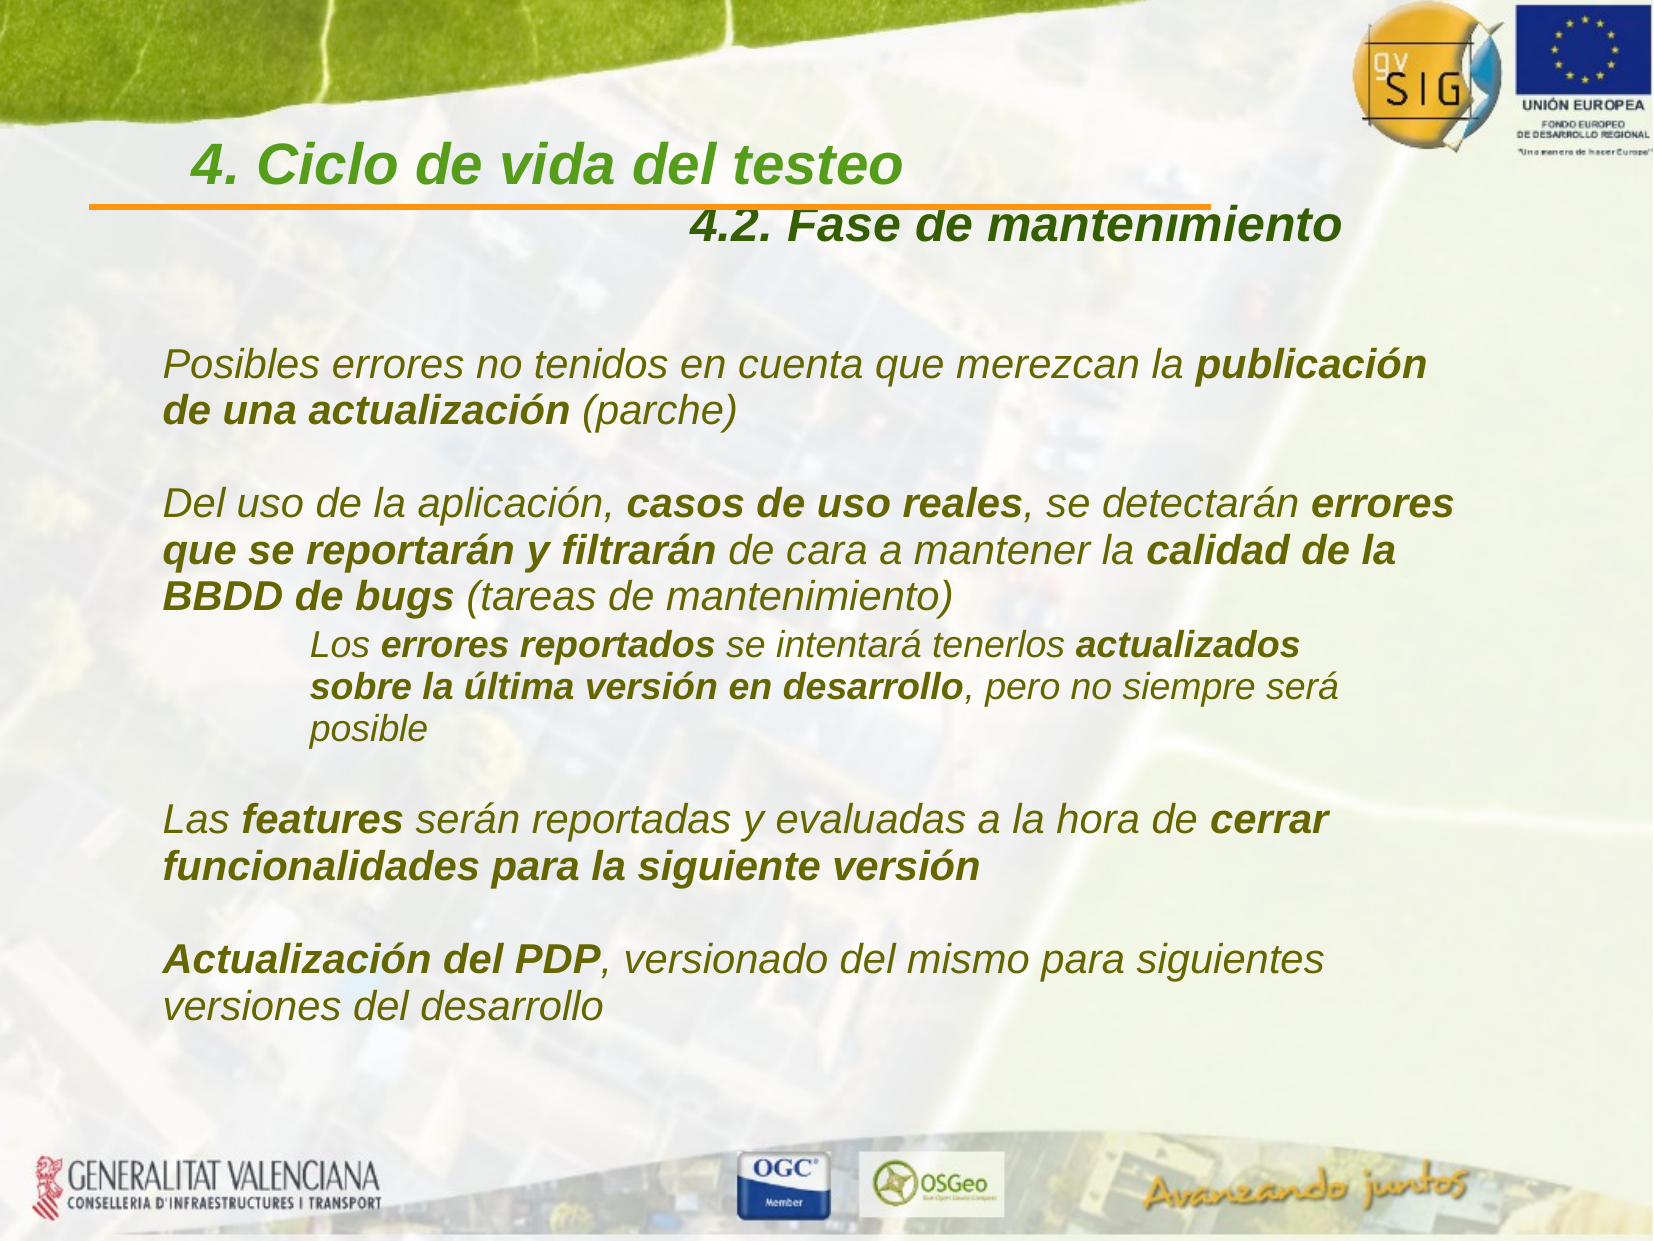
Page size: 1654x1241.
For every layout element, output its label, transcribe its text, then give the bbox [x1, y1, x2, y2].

picture [0, 0, 1653, 1241]
text_box 4. Ciclo de vida del testeo 4.2. Fase de mantenimiento [177, 124, 1359, 276]
text_box Posibles errores no tenidos en cuenta que merezcan la publicación de una actualización (parche) Del uso de la aplicación, casos de uso reales, se detectarán errores que se reportarán y filtrarán de cara a mantener la calidad de la BBDD de bugs (tareas de mantenimiento) Los errores reportados se intentará tenerlos actualizados sobre la última versión en desarrollo, pero no siempre será posible Las features serán reportadas y evaluadas a la hora de cerrar funcionalidades para la siguiente versión Actualización del PDP, versionado del mismo para siguientes versiones del desarrollo [147, 333, 1477, 1140]
